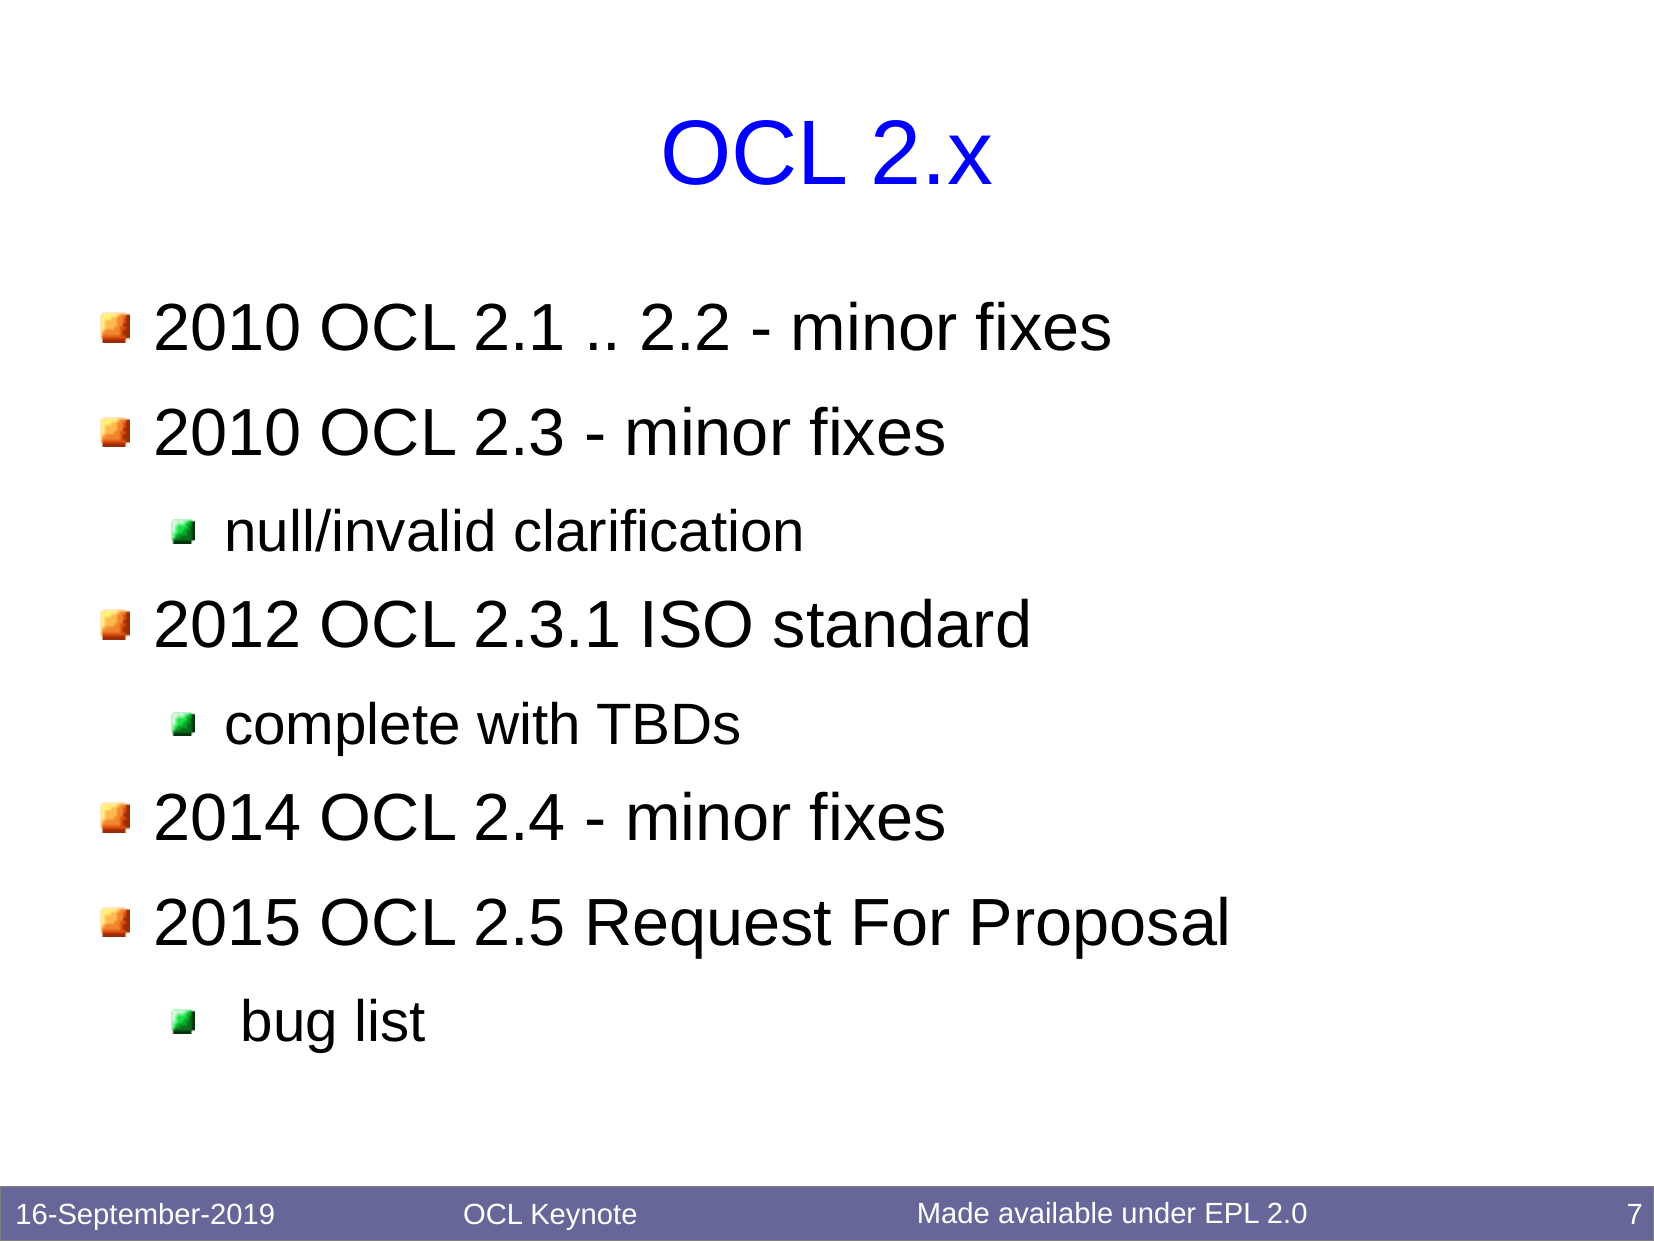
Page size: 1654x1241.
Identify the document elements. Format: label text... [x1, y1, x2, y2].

title OCL 2.x [82, 49, 1571, 257]
list 2010 OCL 2.1 .. 2.2 - minor fixes 2010 OCL 2.3 - minor fixes null/invalid clarification 2012 OCL 2.3.1 ISO standard complete with TBDs 2014 OCL 2.4 - minor fixes 2015 OCL 2.5 Request For Proposal bug list [82, 290, 1571, 1055]
